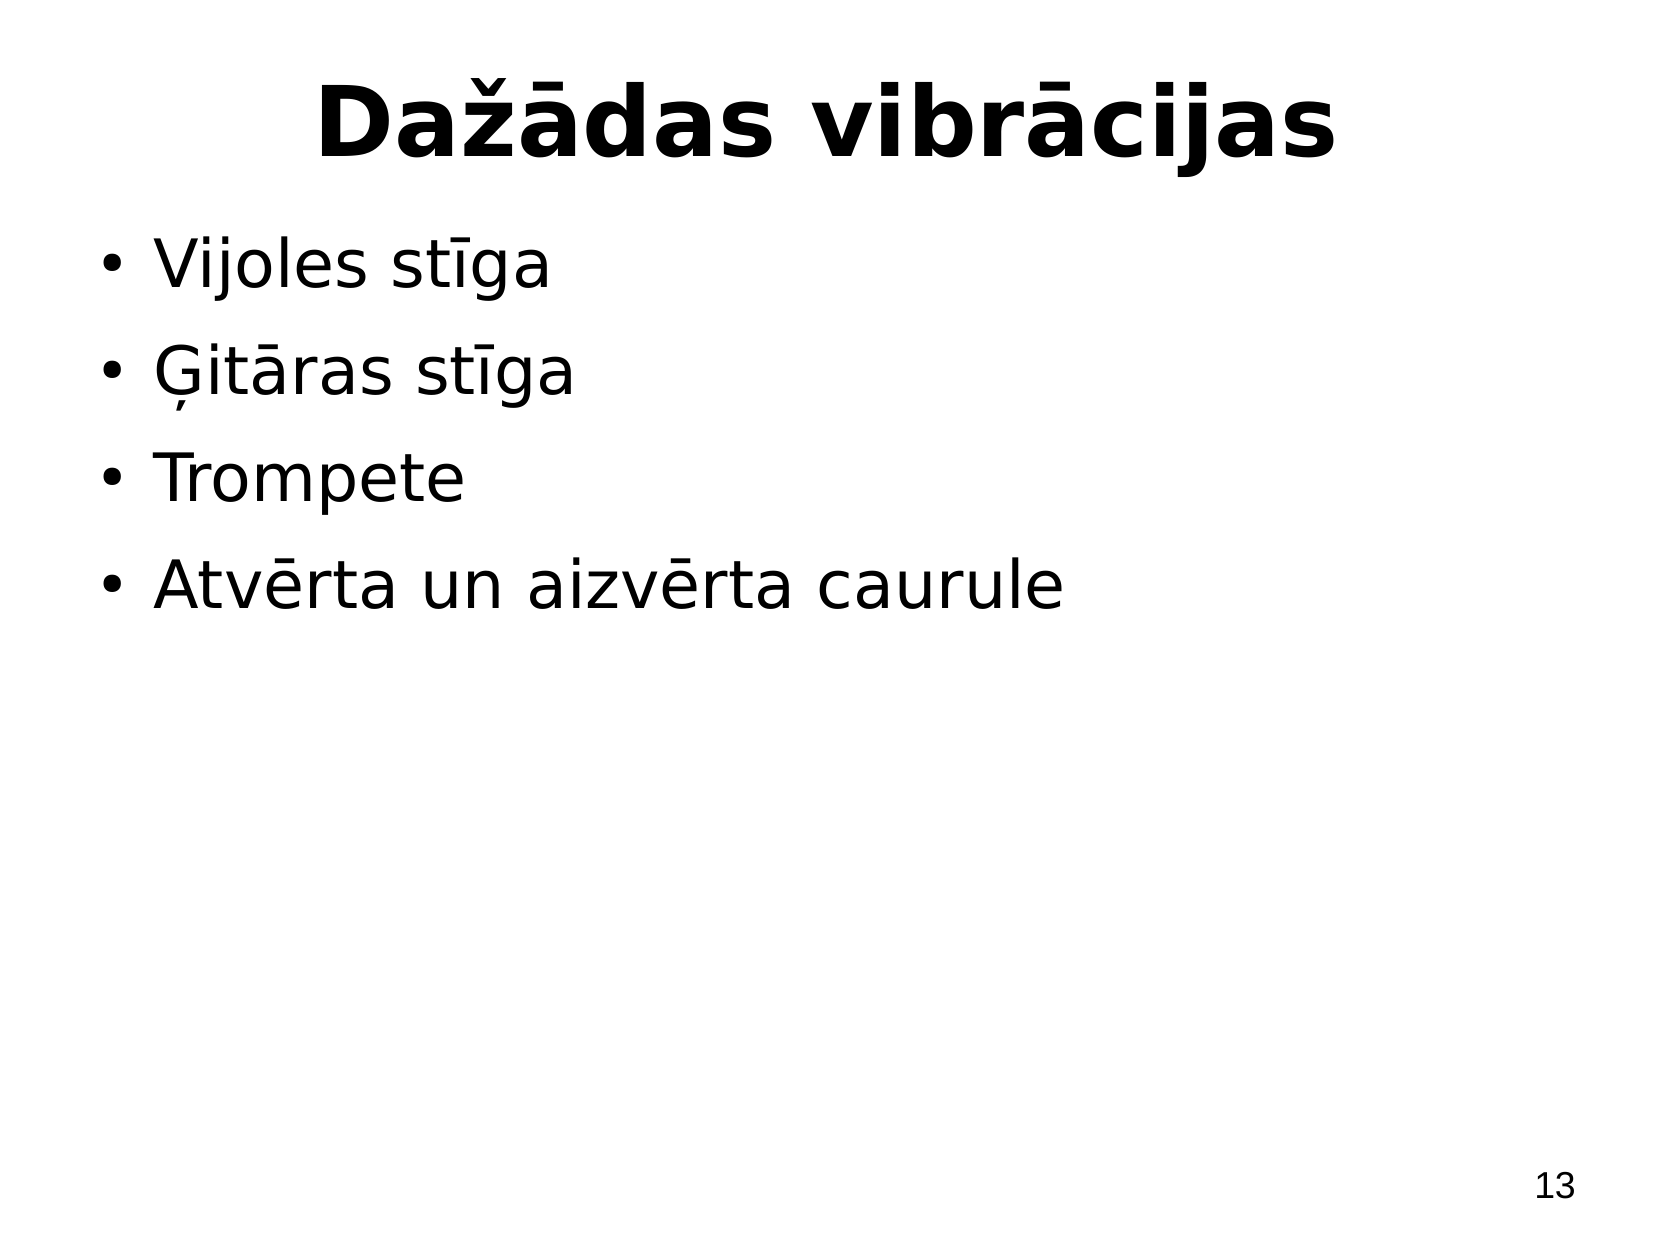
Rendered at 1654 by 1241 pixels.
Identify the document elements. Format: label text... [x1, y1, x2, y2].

title Dažādas vibrācijas [82, 49, 1571, 196]
list Vijoles stīga Ģitāras stīga Trompete Atvērta un aizvērta caurule [82, 225, 1538, 1186]
